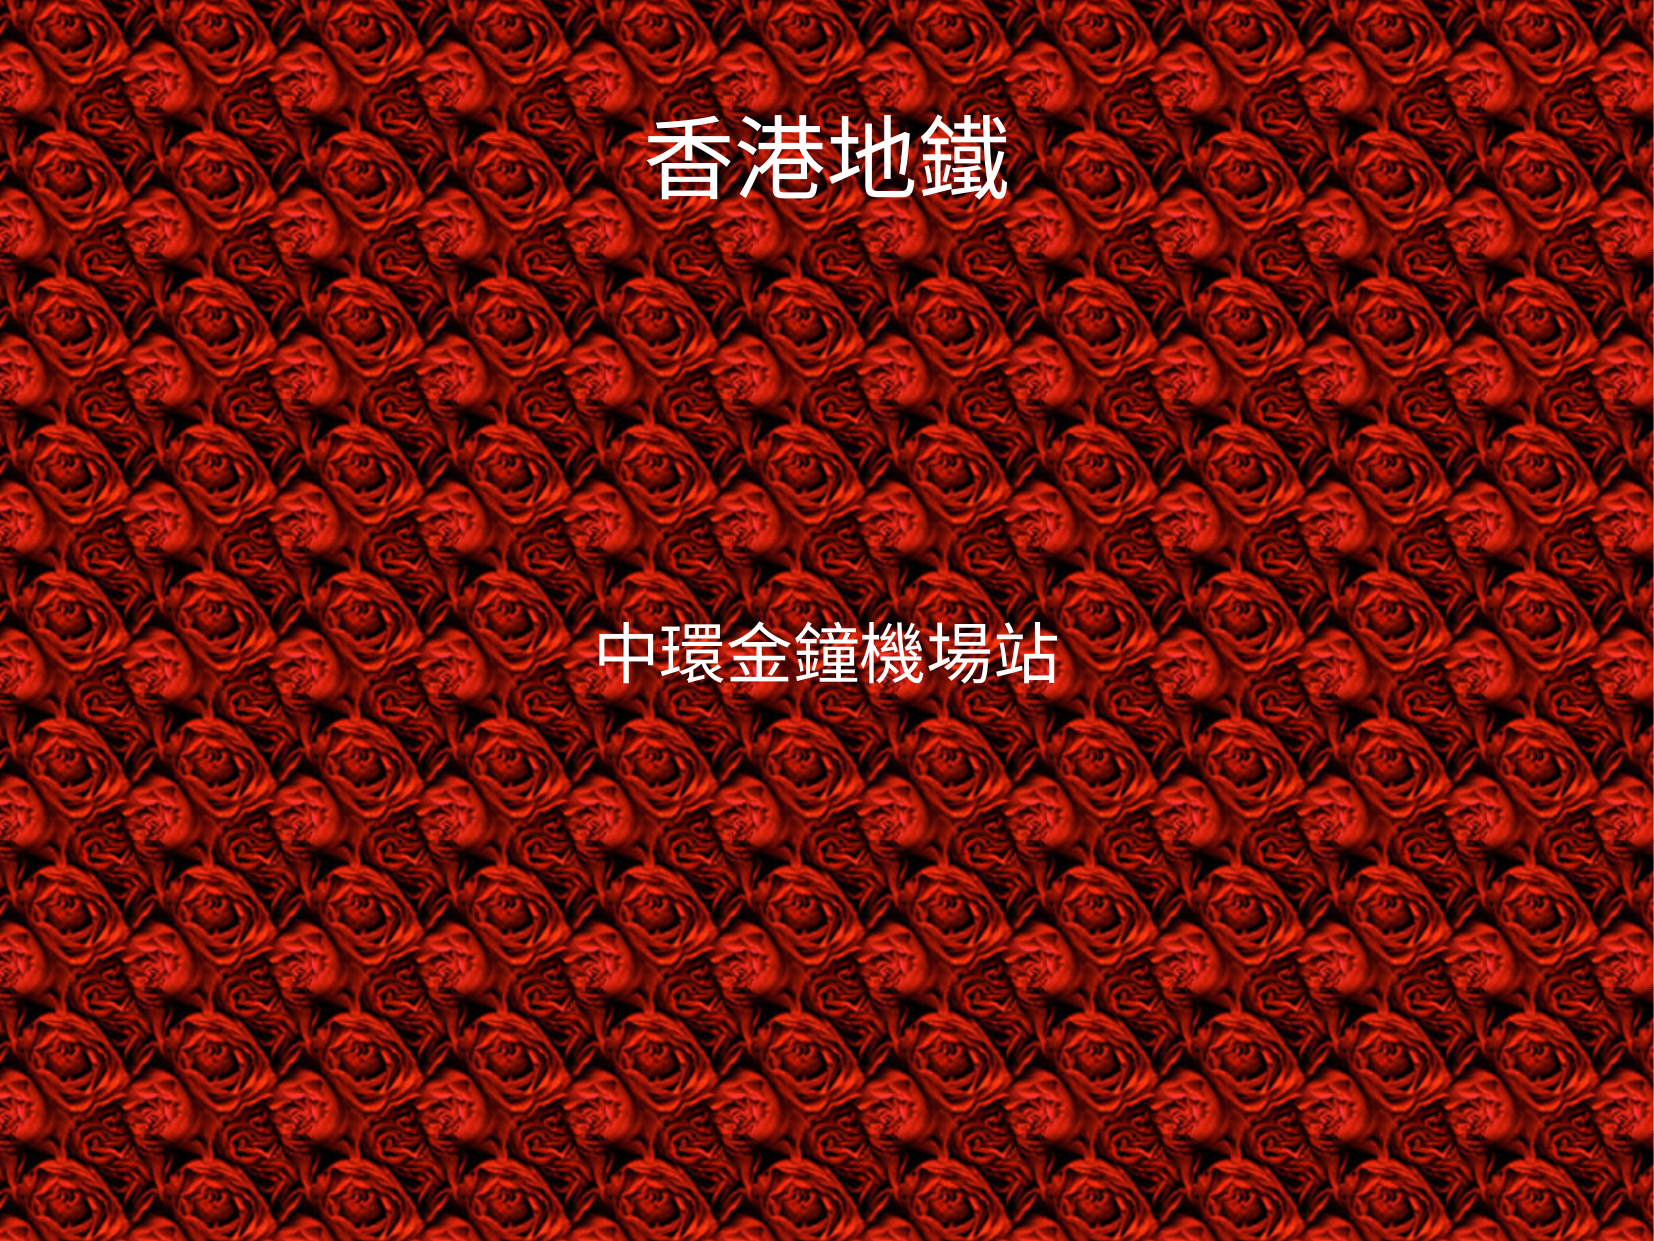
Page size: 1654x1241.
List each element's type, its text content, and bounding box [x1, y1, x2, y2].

subtitle 中環金鐘機場站 [82, 290, 1571, 1010]
title 香港地鐵 [82, 49, 1571, 257]
picture [0, 0, 1654, 1241]
